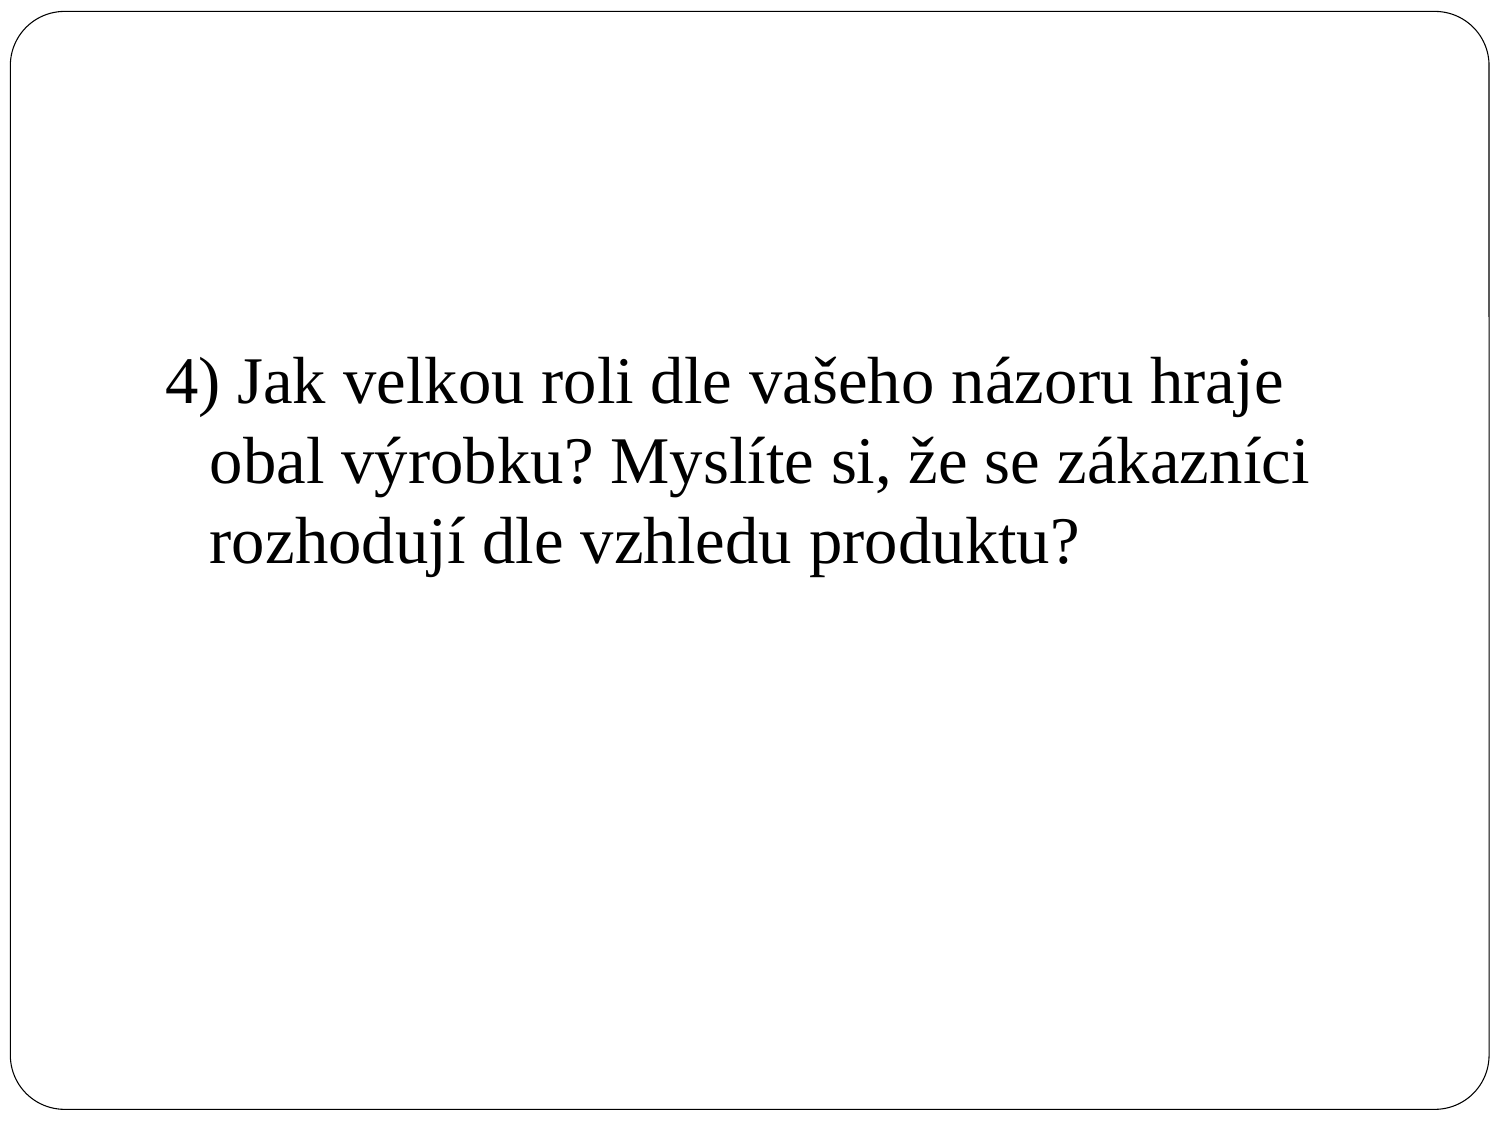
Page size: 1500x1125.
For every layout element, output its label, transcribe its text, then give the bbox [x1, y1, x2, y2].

list 4) Jak velkou roli dle vašeho názoru hraje obal výrobku? Myslíte si, že se zákazníci rozhodují dle vzhledu produktu? [150, 237, 1426, 988]
